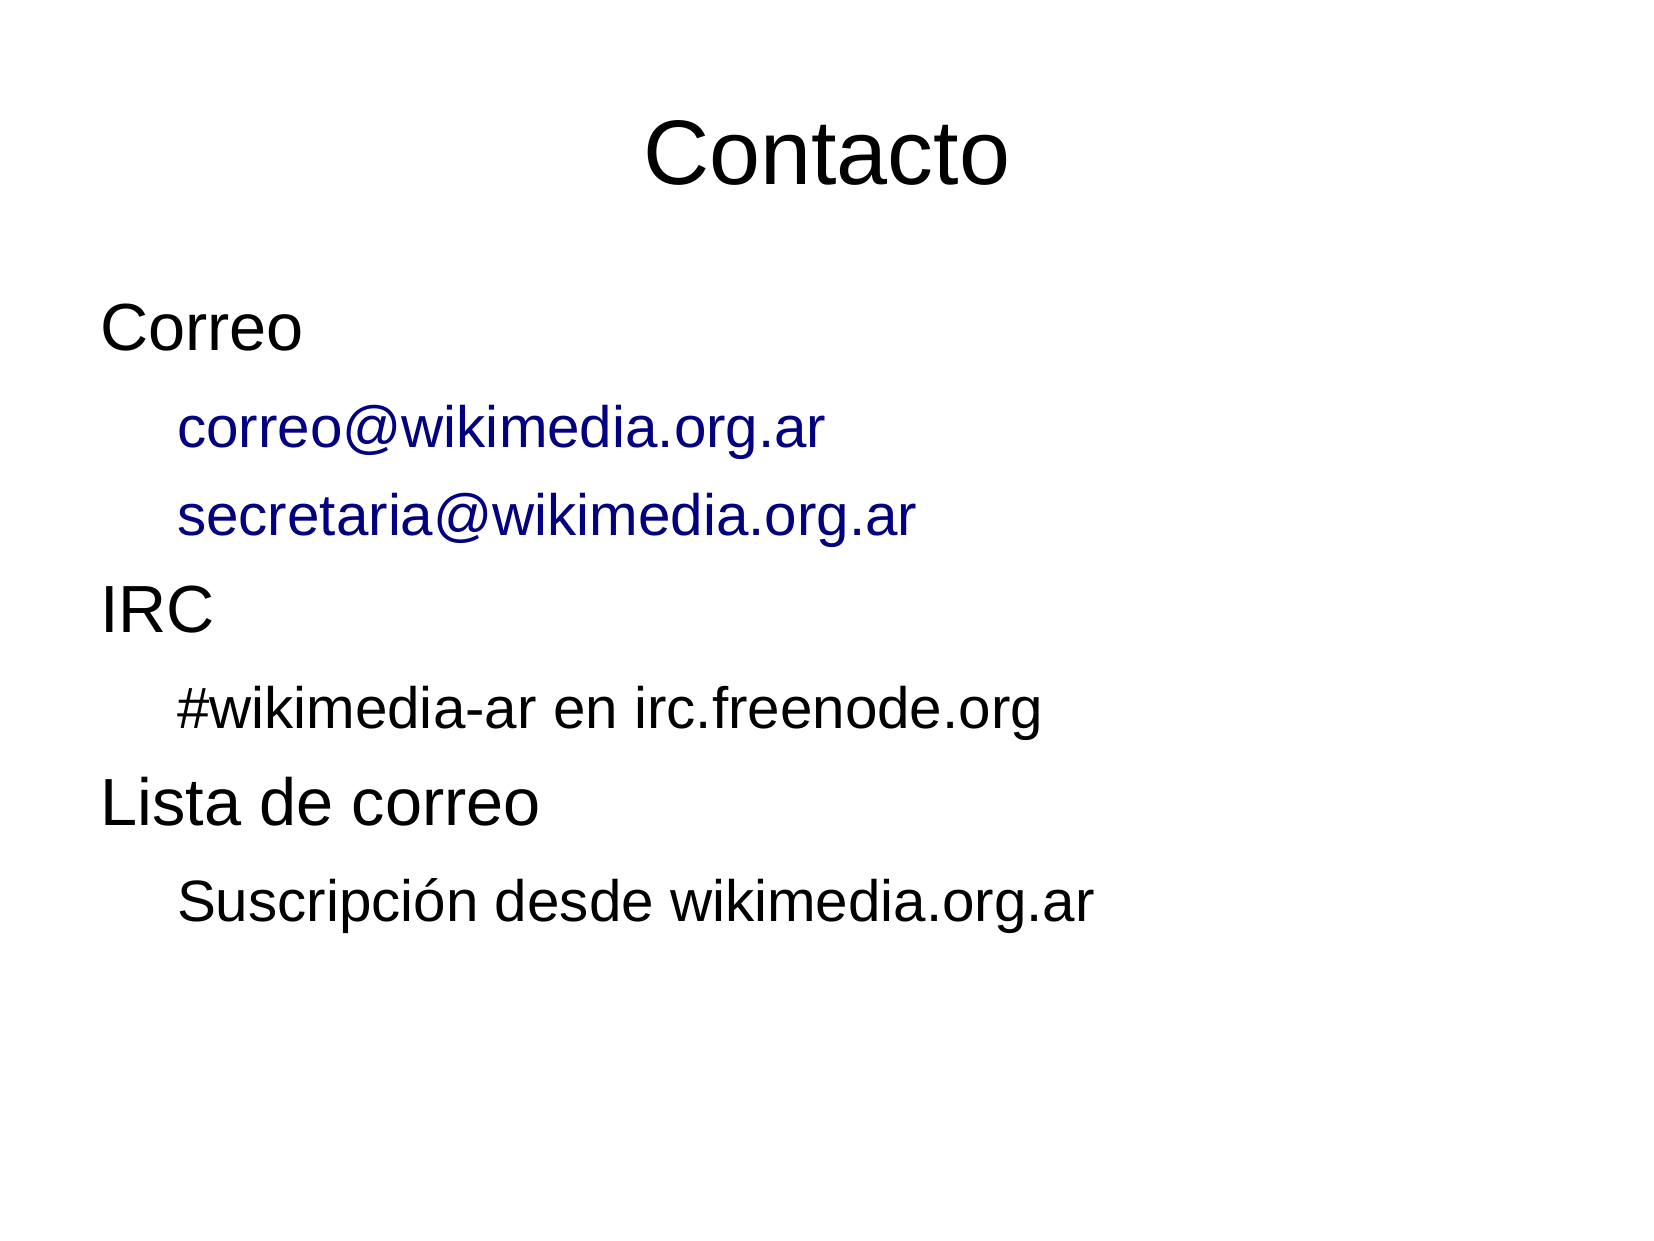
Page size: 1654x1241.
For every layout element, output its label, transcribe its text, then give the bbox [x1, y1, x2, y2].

list Correo correo@wikimedia.org.ar secretaria@wikimedia.org.ar IRC #wikimedia-ar en irc.freenode.org Lista de correo Suscripción desde wikimedia.org.ar [82, 290, 1571, 1094]
title Contacto [82, 56, 1571, 250]
